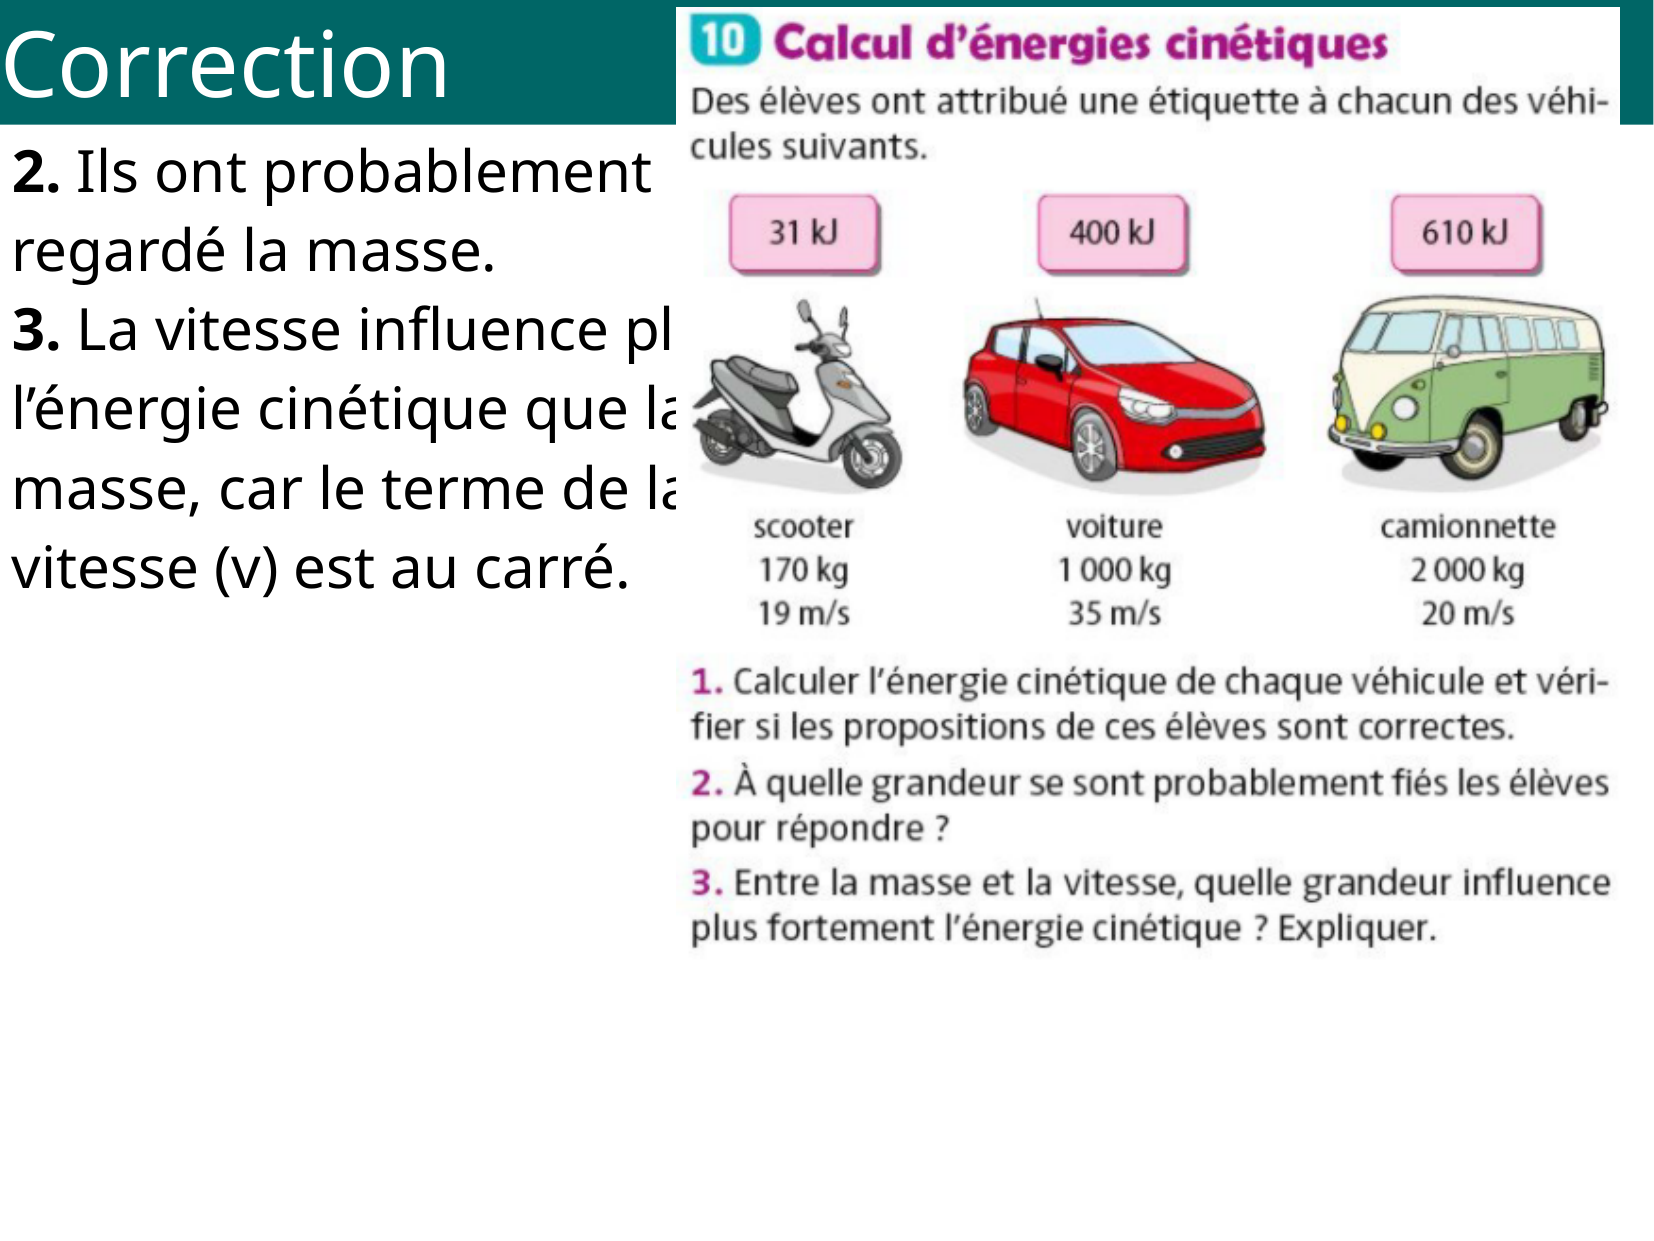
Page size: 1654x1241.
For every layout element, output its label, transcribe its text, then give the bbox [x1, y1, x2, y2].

title Correction [0, 4, 1654, 120]
subtitle 2. Ils ont probablement regardé la masse. 3. La vitesse influence plus l’énergie cinétique que la masse, car le terme de la vitesse (v) est au carré. [11, 129, 1642, 1231]
picture [676, 7, 1620, 969]
